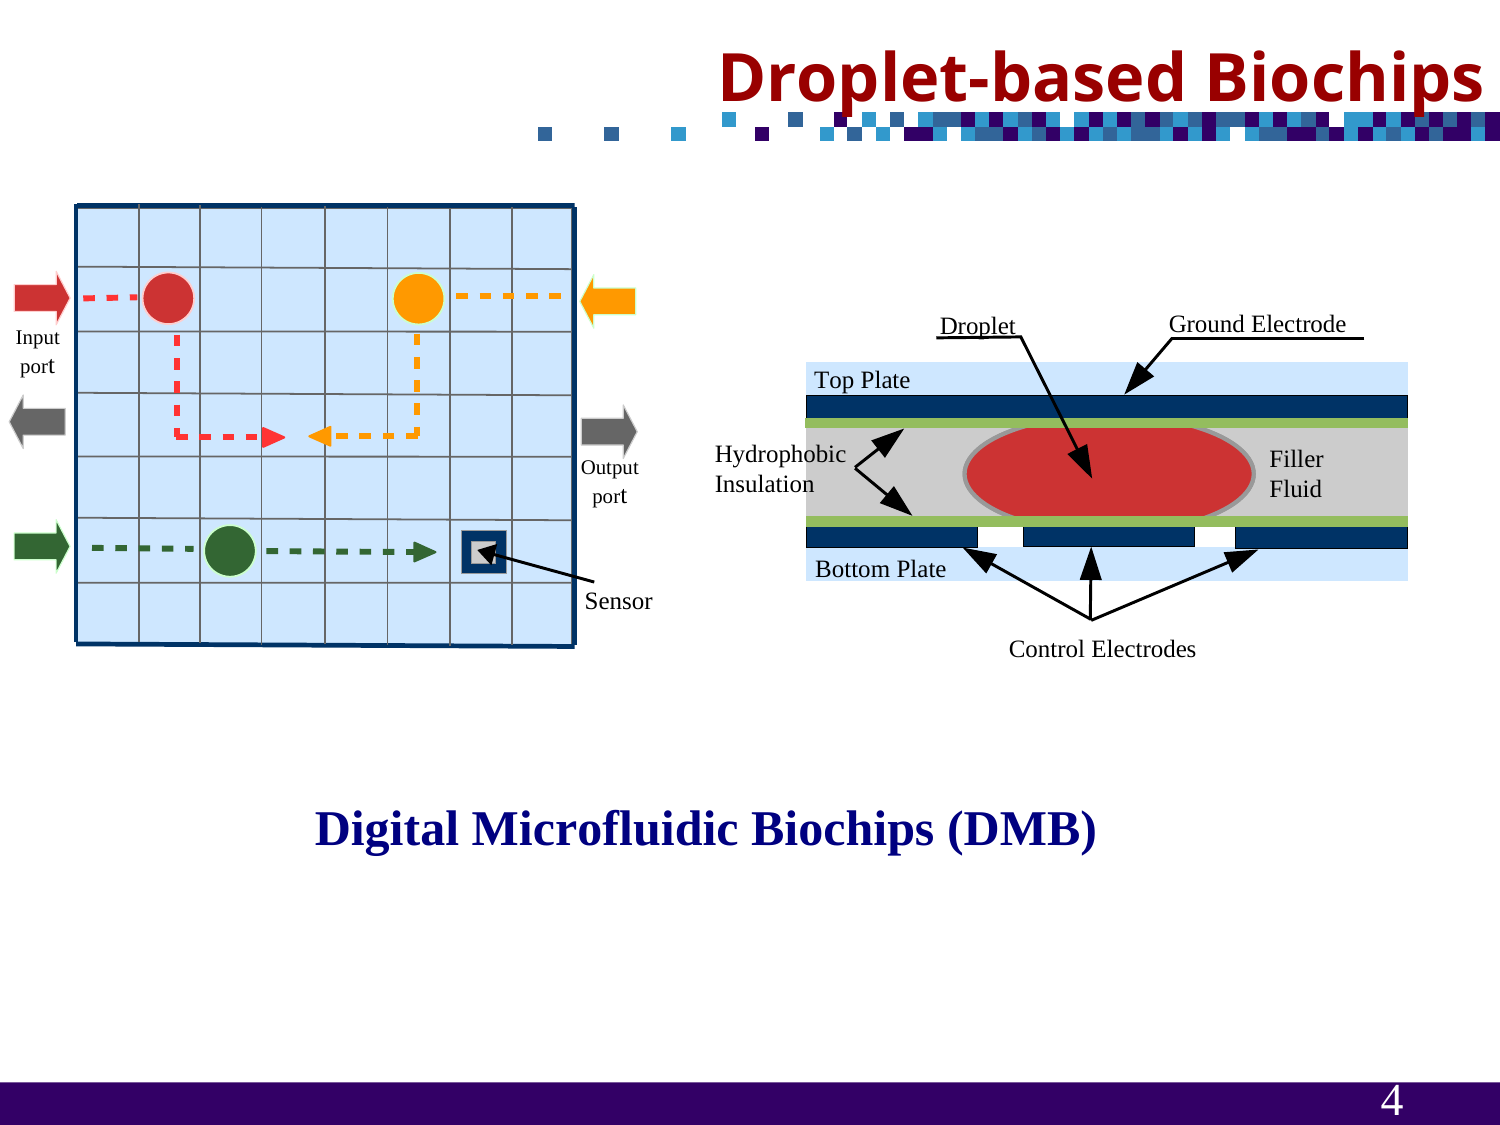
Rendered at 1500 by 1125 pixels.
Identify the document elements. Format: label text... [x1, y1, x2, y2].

text_box [513, 562, 569, 581]
title Droplet-based Biochips [0, 24, 1500, 125]
text_box [140, 333, 199, 392]
text_box [140, 458, 199, 517]
text_box [201, 395, 261, 455]
text_box [451, 208, 511, 267]
text_box [78, 208, 138, 266]
text_box [201, 458, 261, 517]
text_box [1139, 362, 1149, 367]
text_box Filler Fluid [1254, 434, 1396, 516]
text_box [262, 458, 324, 518]
text_box [513, 270, 572, 330]
text_box [201, 520, 261, 581]
text_box [451, 396, 511, 455]
text_box [388, 270, 449, 330]
text_box [78, 268, 138, 330]
text_box [262, 520, 324, 581]
text_box [513, 458, 572, 519]
text_box [326, 269, 387, 330]
text_box [513, 333, 572, 394]
text_box [262, 395, 324, 455]
text_box [140, 268, 199, 330]
text_box [326, 395, 387, 455]
text_box [78, 584, 138, 641]
text_box [140, 519, 199, 581]
text_box [513, 396, 572, 455]
text_box [974, 562, 1017, 581]
text_box [326, 584, 387, 643]
text_box [78, 458, 138, 517]
text_box [78, 394, 138, 455]
text_box [513, 584, 572, 644]
text_box Bottom Plate [800, 545, 974, 598]
text_box [513, 208, 572, 268]
text_box [451, 458, 511, 519]
text_box [388, 396, 449, 455]
text_box [14, 519, 71, 574]
text_box [388, 521, 449, 581]
text_box Ground Electrode [1153, 299, 1441, 352]
text_box [388, 458, 449, 518]
text_box [201, 584, 261, 642]
text_box Control Electrodes [993, 624, 1402, 677]
text_box [78, 333, 138, 392]
text_box Hydrophobic Insulation [858, 452, 884, 489]
text_box [513, 521, 572, 574]
text_box [262, 269, 324, 330]
text_box [579, 274, 636, 329]
text_box [581, 404, 638, 446]
text_box [326, 520, 387, 581]
text_box [201, 269, 261, 330]
text_box Sensor [569, 577, 709, 625]
text_box [805, 362, 1408, 581]
text_box [388, 584, 449, 643]
text_box [326, 333, 387, 393]
text_box [451, 584, 511, 643]
text_box [14, 271, 71, 315]
text_box [326, 208, 387, 267]
text_box [140, 208, 199, 266]
text_box [388, 333, 449, 393]
text_box [262, 208, 324, 266]
text_box Output port [564, 446, 656, 516]
text_box [388, 208, 449, 267]
text_box Hydrophobic Insulation [699, 430, 884, 562]
text_box [201, 333, 261, 392]
text_box [9, 395, 66, 449]
text_box Top Plate [799, 355, 938, 417]
text_box [451, 270, 511, 330]
text_box [201, 208, 261, 266]
text_box Digital Microfluidic Biochips (DMB) [300, 787, 1138, 863]
text_box Input port [0, 315, 78, 386]
text_box [451, 521, 511, 581]
text_box [451, 333, 511, 394]
text_box Droplet [924, 302, 1040, 394]
text_box [140, 394, 199, 455]
text_box [326, 458, 387, 518]
text_box [78, 519, 138, 581]
text_box [262, 333, 324, 393]
text_box [262, 584, 324, 642]
text_box [140, 584, 199, 642]
